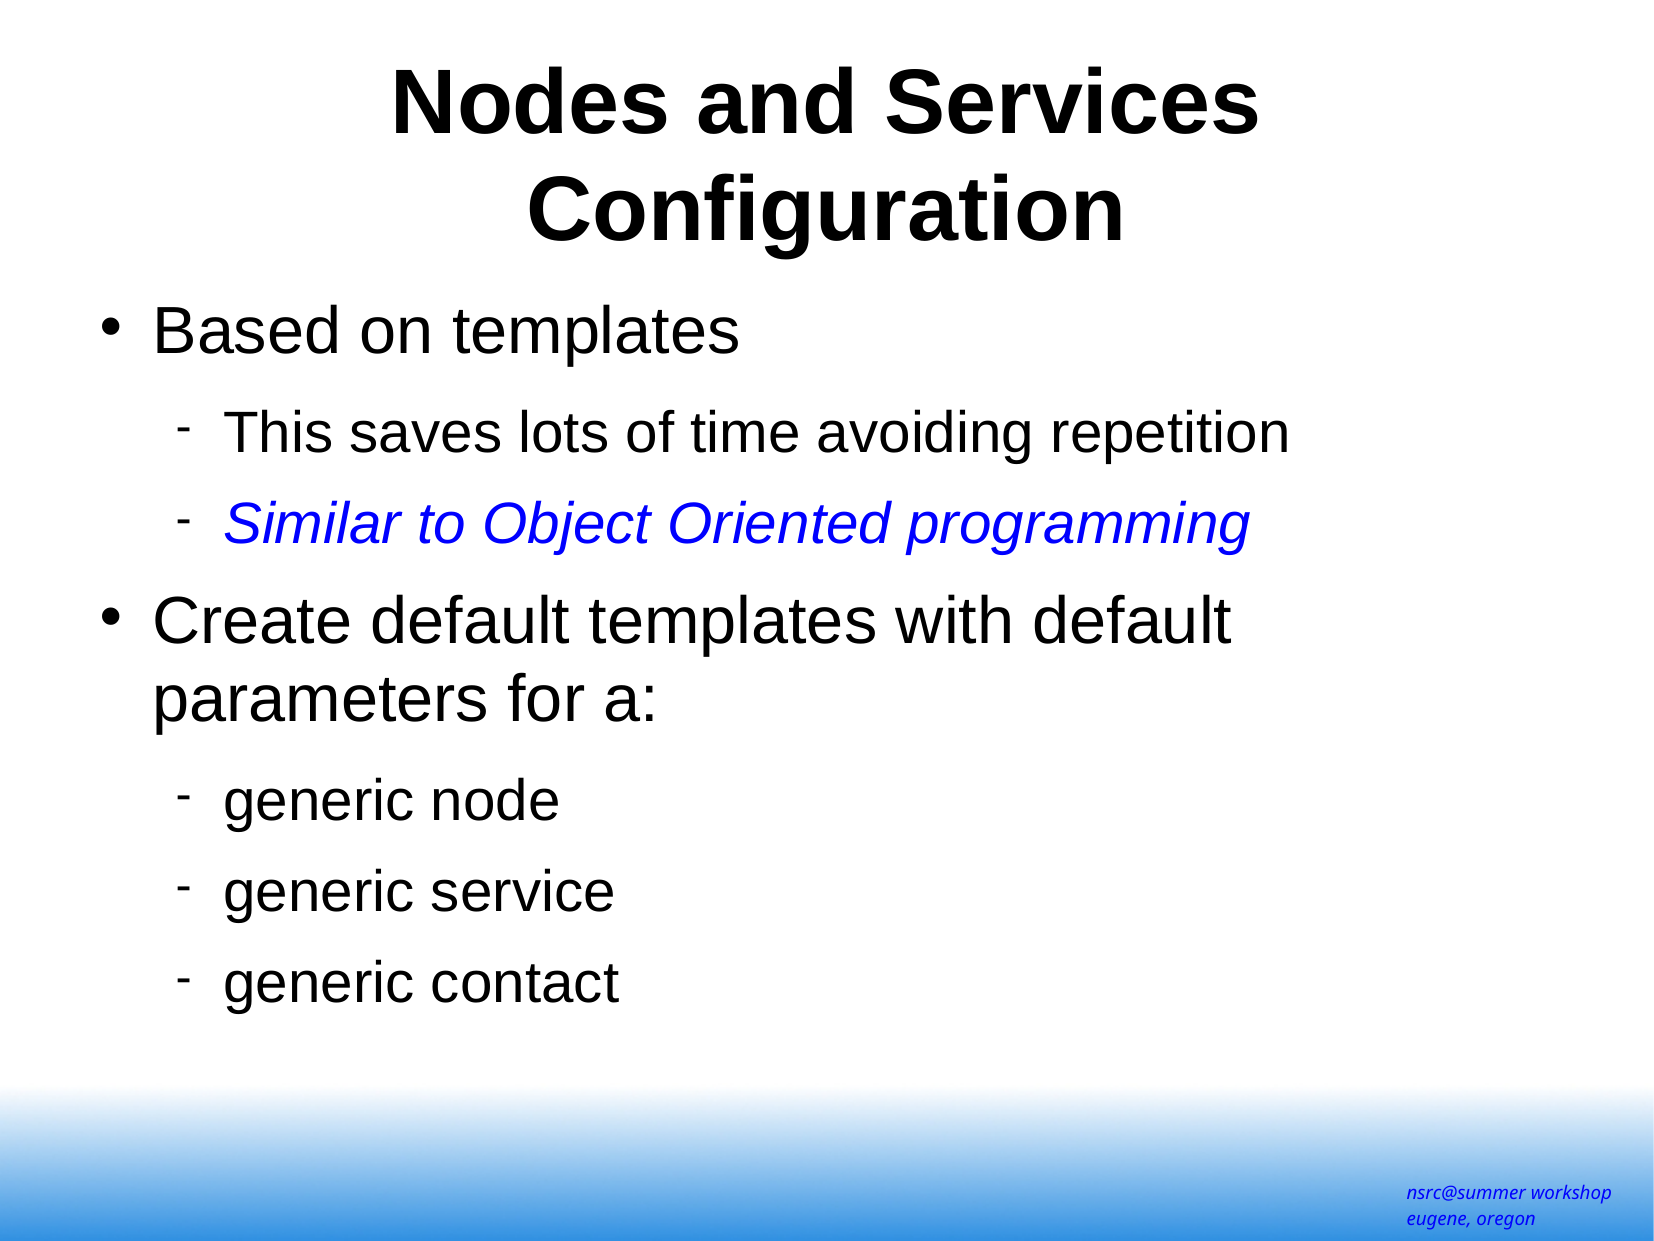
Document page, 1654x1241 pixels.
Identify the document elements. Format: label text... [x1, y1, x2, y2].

list Based on templates This saves lots of time avoiding repetition Similar to Object Oriented programming Create default templates with default parameters for a: generic node generic service generic contact [82, 290, 1571, 1110]
picture [0, 1083, 1654, 1241]
title Nodes and Services Configuration [82, 38, 1571, 268]
